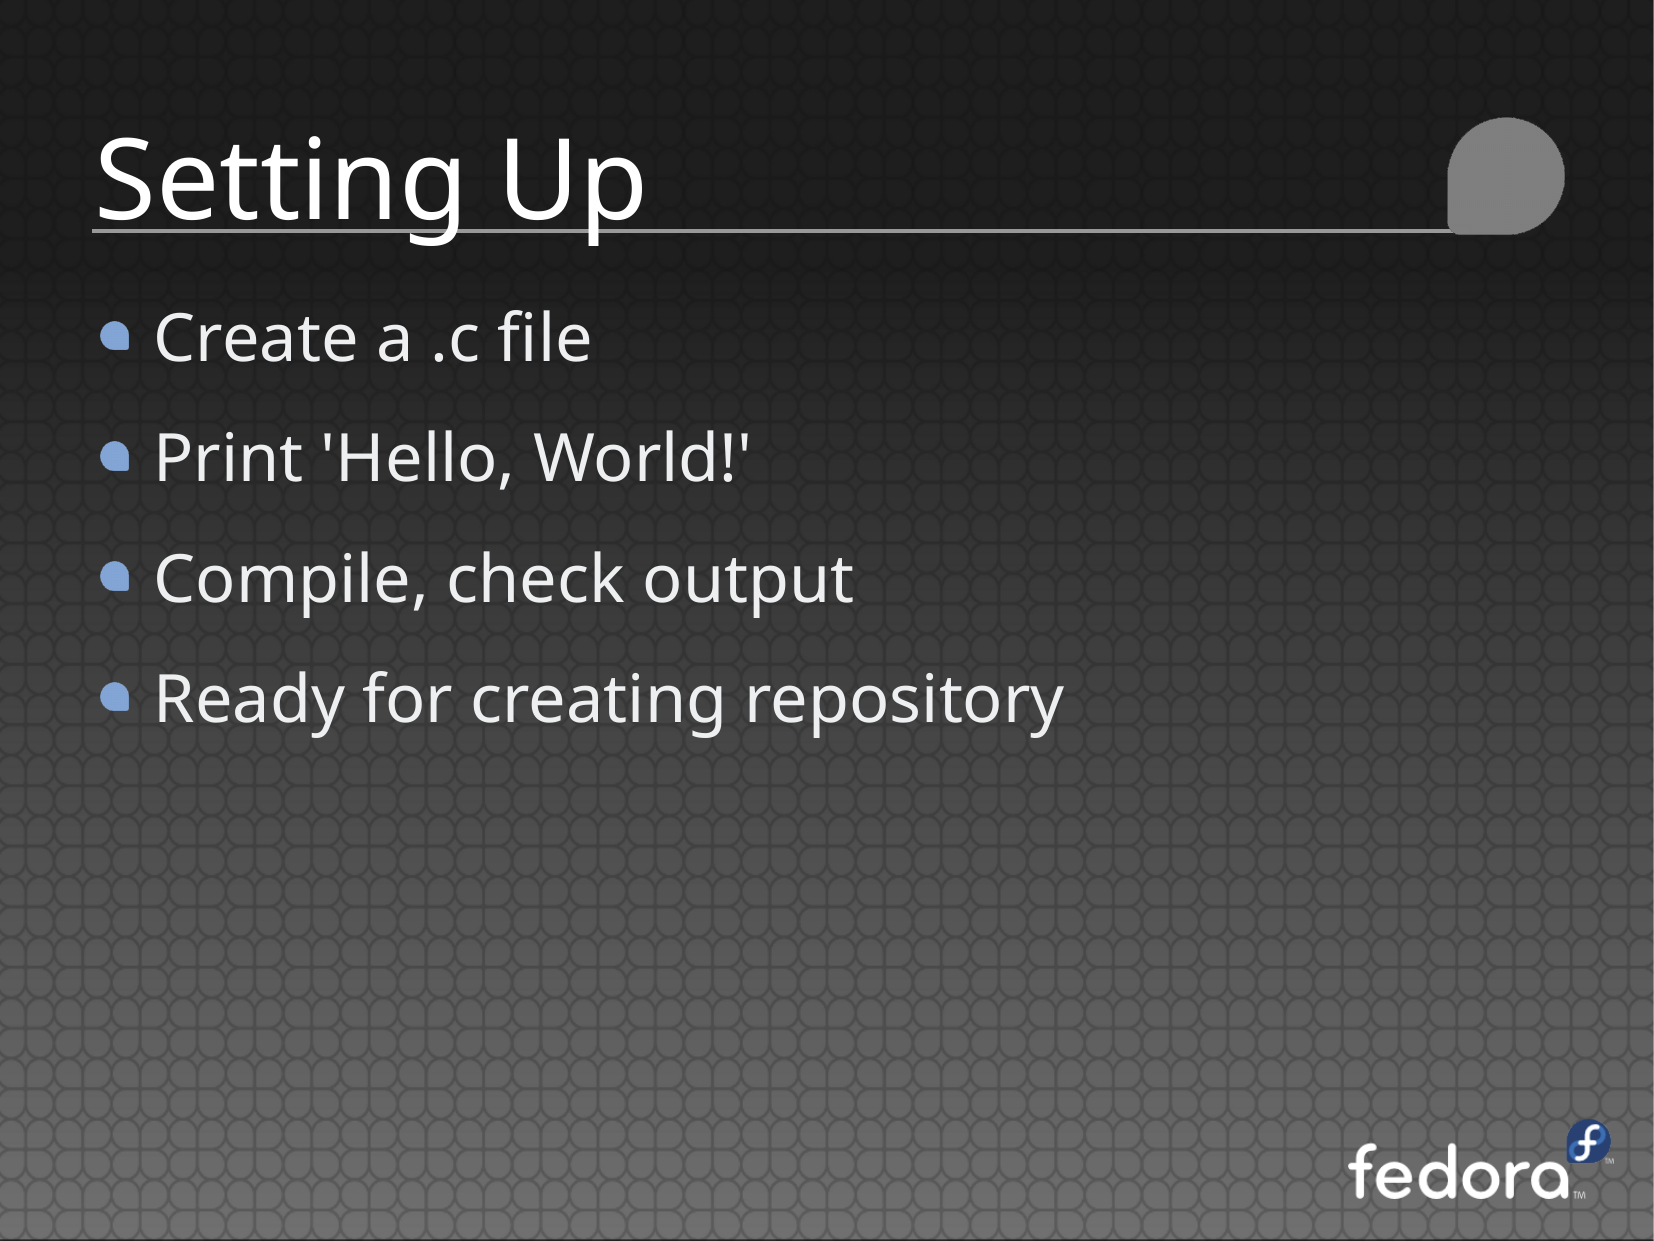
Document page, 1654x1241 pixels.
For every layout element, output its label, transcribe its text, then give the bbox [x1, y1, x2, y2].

title Setting Up [94, 100, 1426, 251]
list Create a .c file Print 'Hello, World!' Compile, check output Ready for creating repository [82, 290, 1571, 1094]
picture [0, 0, 1654, 1241]
